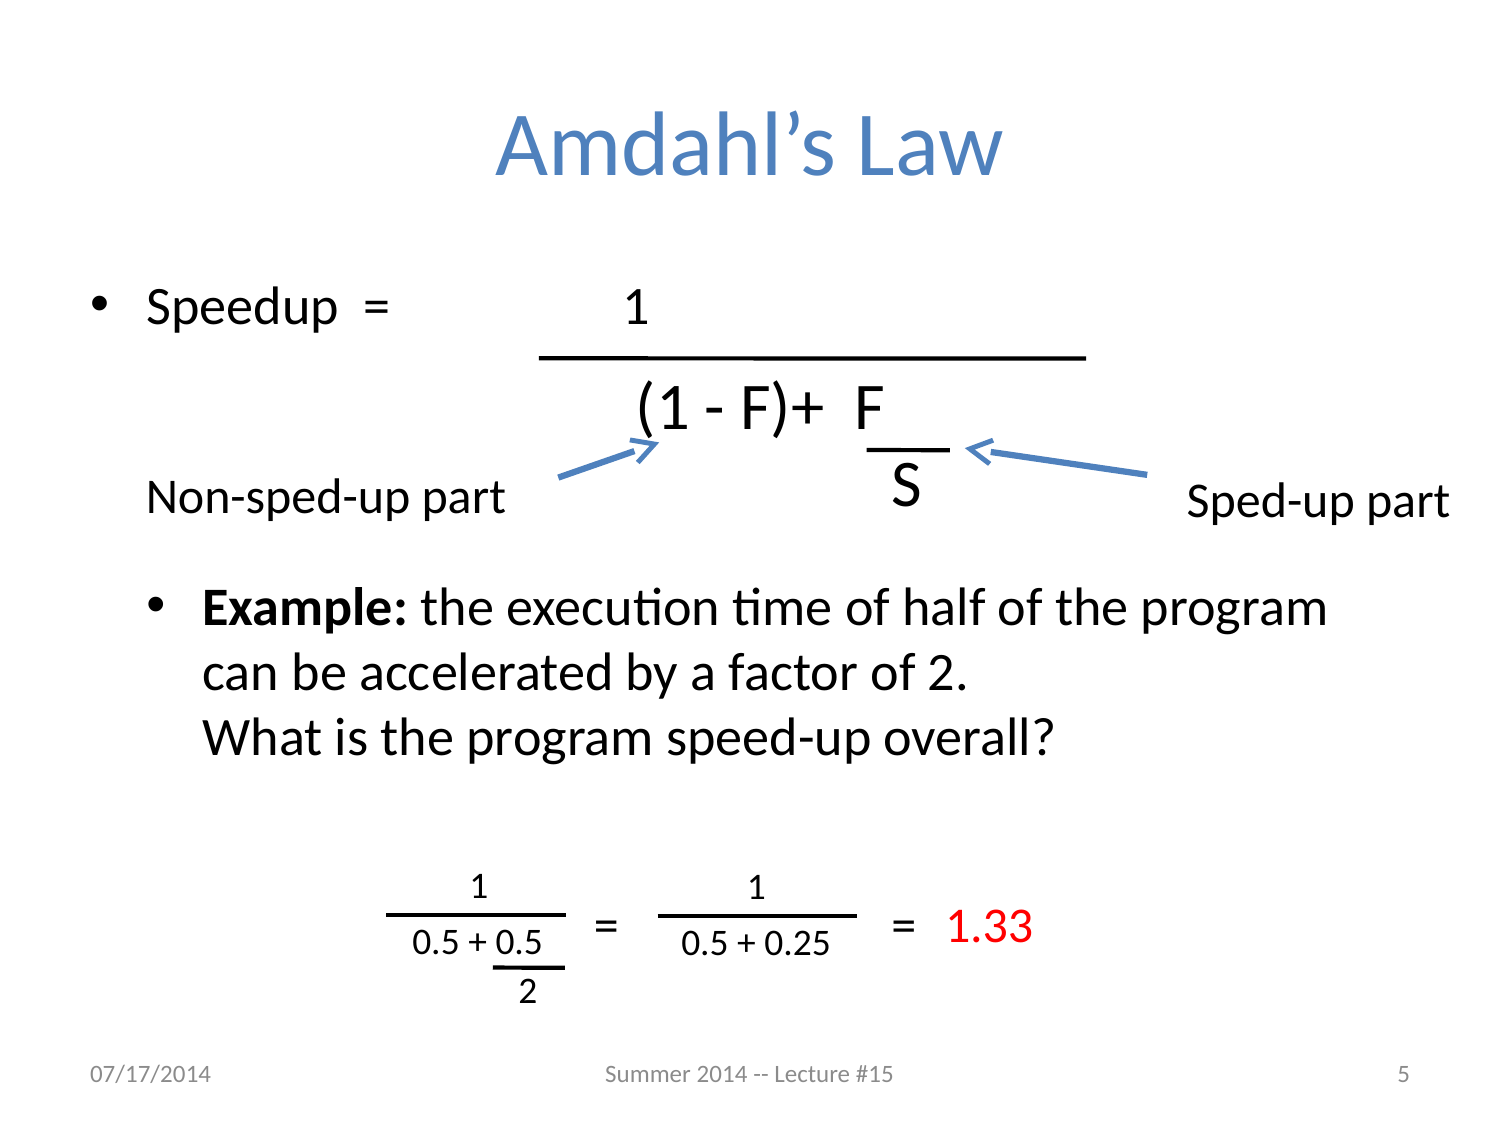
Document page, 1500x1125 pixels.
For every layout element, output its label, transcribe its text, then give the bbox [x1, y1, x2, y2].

text_box 1 [454, 853, 504, 909]
text_box 0.5 + 0.5 [397, 909, 559, 913]
text_box Non-sped-up part [131, 456, 522, 532]
slide_number 07/17/2014 [75, 1042, 425, 1103]
slide_number <number> [1074, 1042, 1425, 1103]
text_box 0.5 + 0.5 [397, 917, 559, 970]
text_box 1.33 [918, 884, 1049, 960]
list Speedup = 1 Example: the execution time of half of the program can be accelerated by a factor of 2. What is the program speed-up overall? [75, 262, 1425, 1073]
text_box 1 [732, 854, 781, 910]
text_box 0.5 + 0.25 [666, 918, 847, 971]
title Amdahl’s Law [75, 45, 1425, 233]
text_box 2 [503, 959, 553, 1019]
text_box Sped-up part [1171, 459, 1466, 535]
text_box 0.5 + 0.25 [666, 910, 847, 914]
text_box = [579, 884, 634, 960]
text_box S [876, 432, 937, 527]
text_box (1 - F)+ F [606, 355, 901, 451]
footer Summer 2014 -- Lecture #15 [512, 1042, 988, 1103]
text_box = [876, 884, 918, 960]
